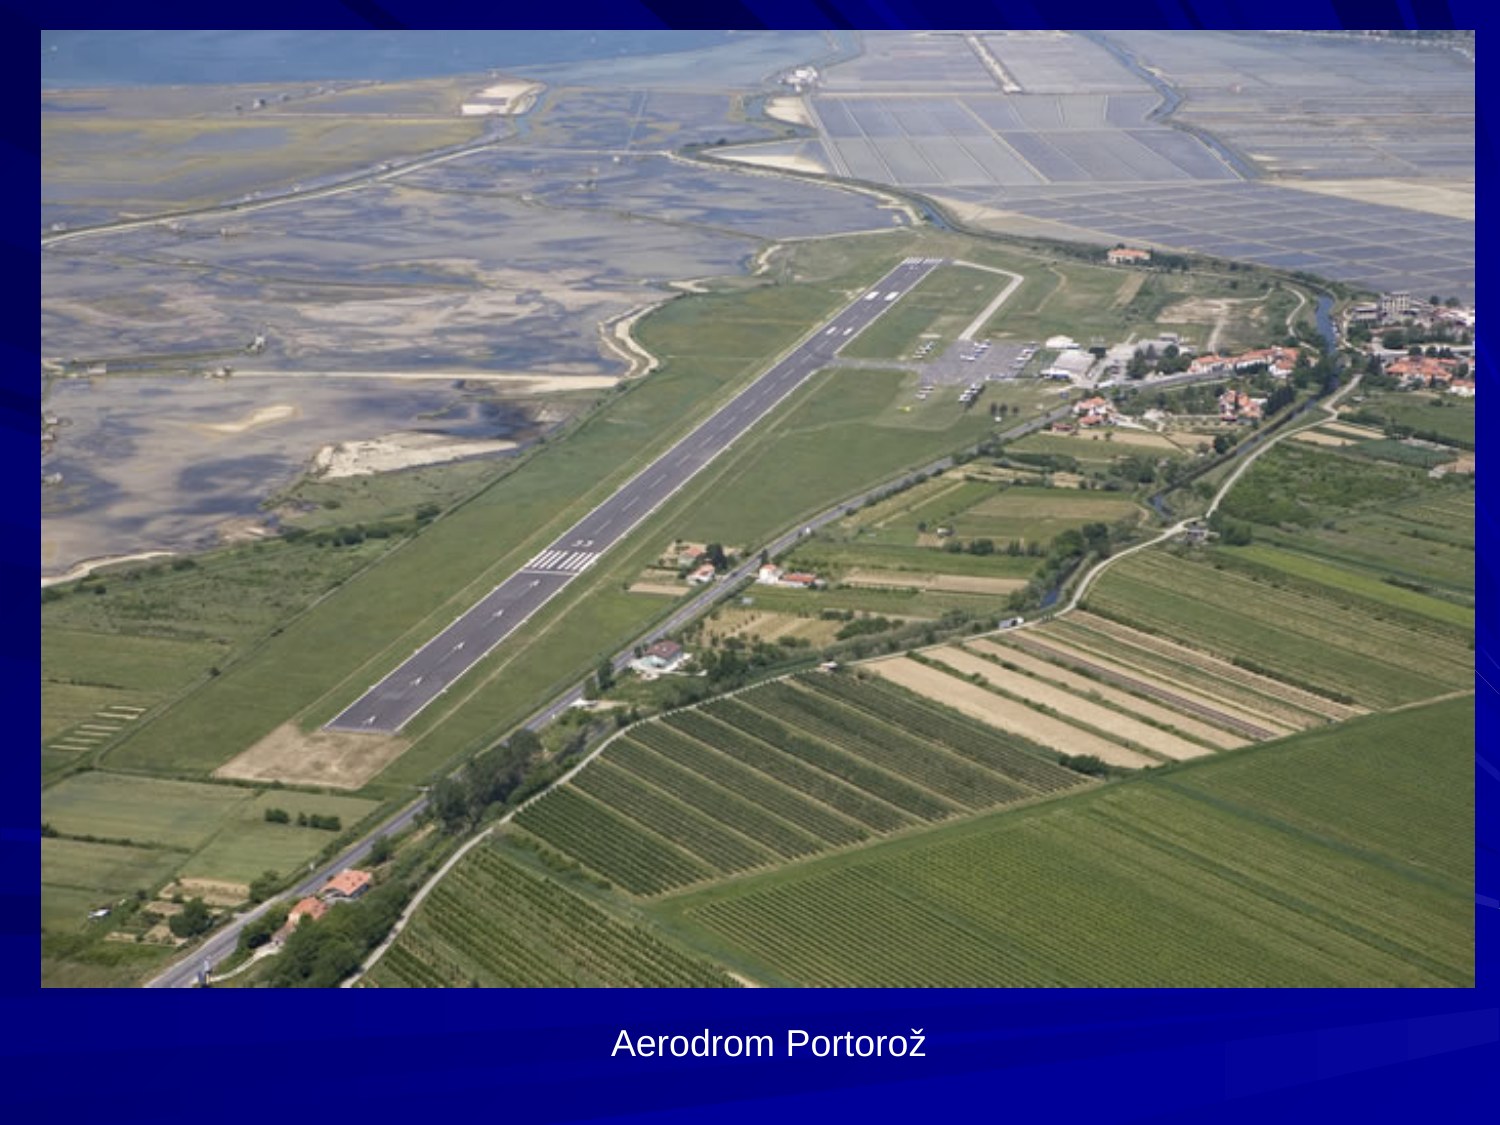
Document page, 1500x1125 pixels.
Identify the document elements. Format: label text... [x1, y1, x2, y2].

picture [41, 30, 1475, 988]
text_box Aerodrom Portorož [596, 1011, 1500, 1072]
